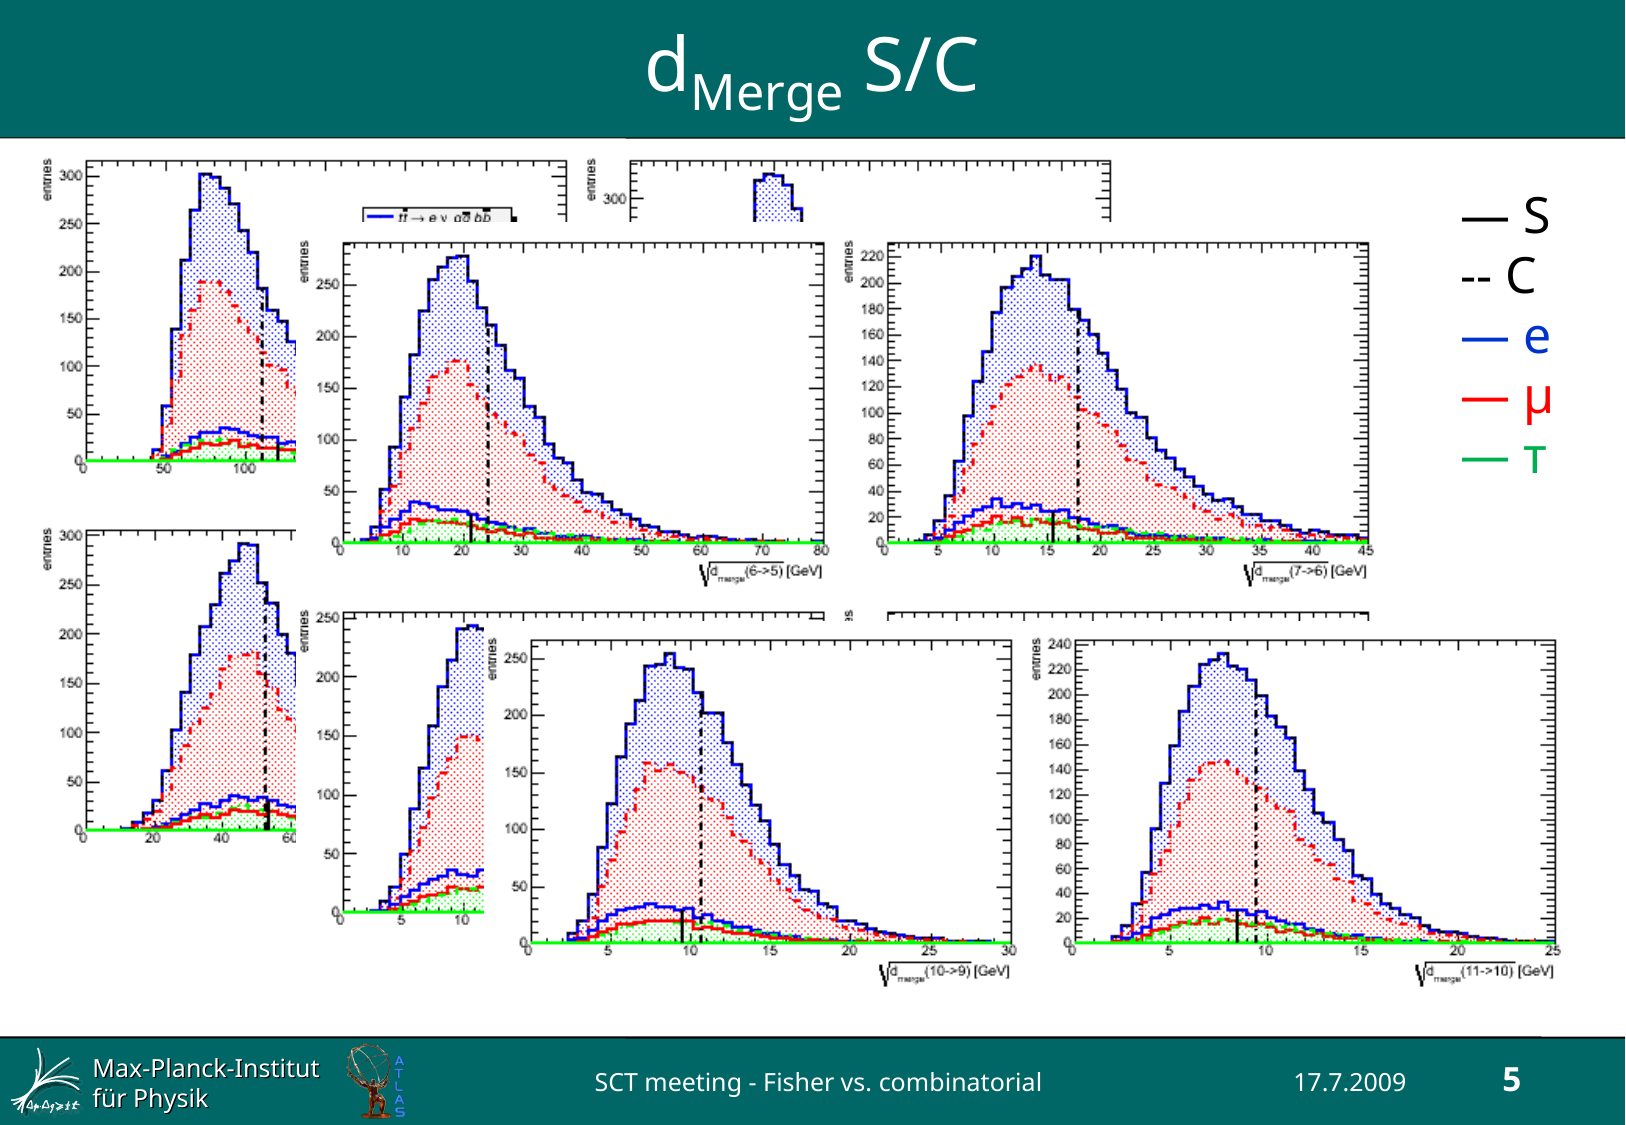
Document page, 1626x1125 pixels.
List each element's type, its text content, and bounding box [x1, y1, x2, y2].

text_box SCT meeting - Fisher vs. combinatorial [425, 1037, 1213, 1125]
picture [39, 140, 1572, 990]
title dMerge S/C [0, 0, 1625, 138]
text_box 17.7.2009 [1213, 1037, 1487, 1125]
text_box 5 [1487, 1037, 1625, 1125]
text_box ― S -- C ― e ― μ ― т [1445, 175, 1579, 494]
